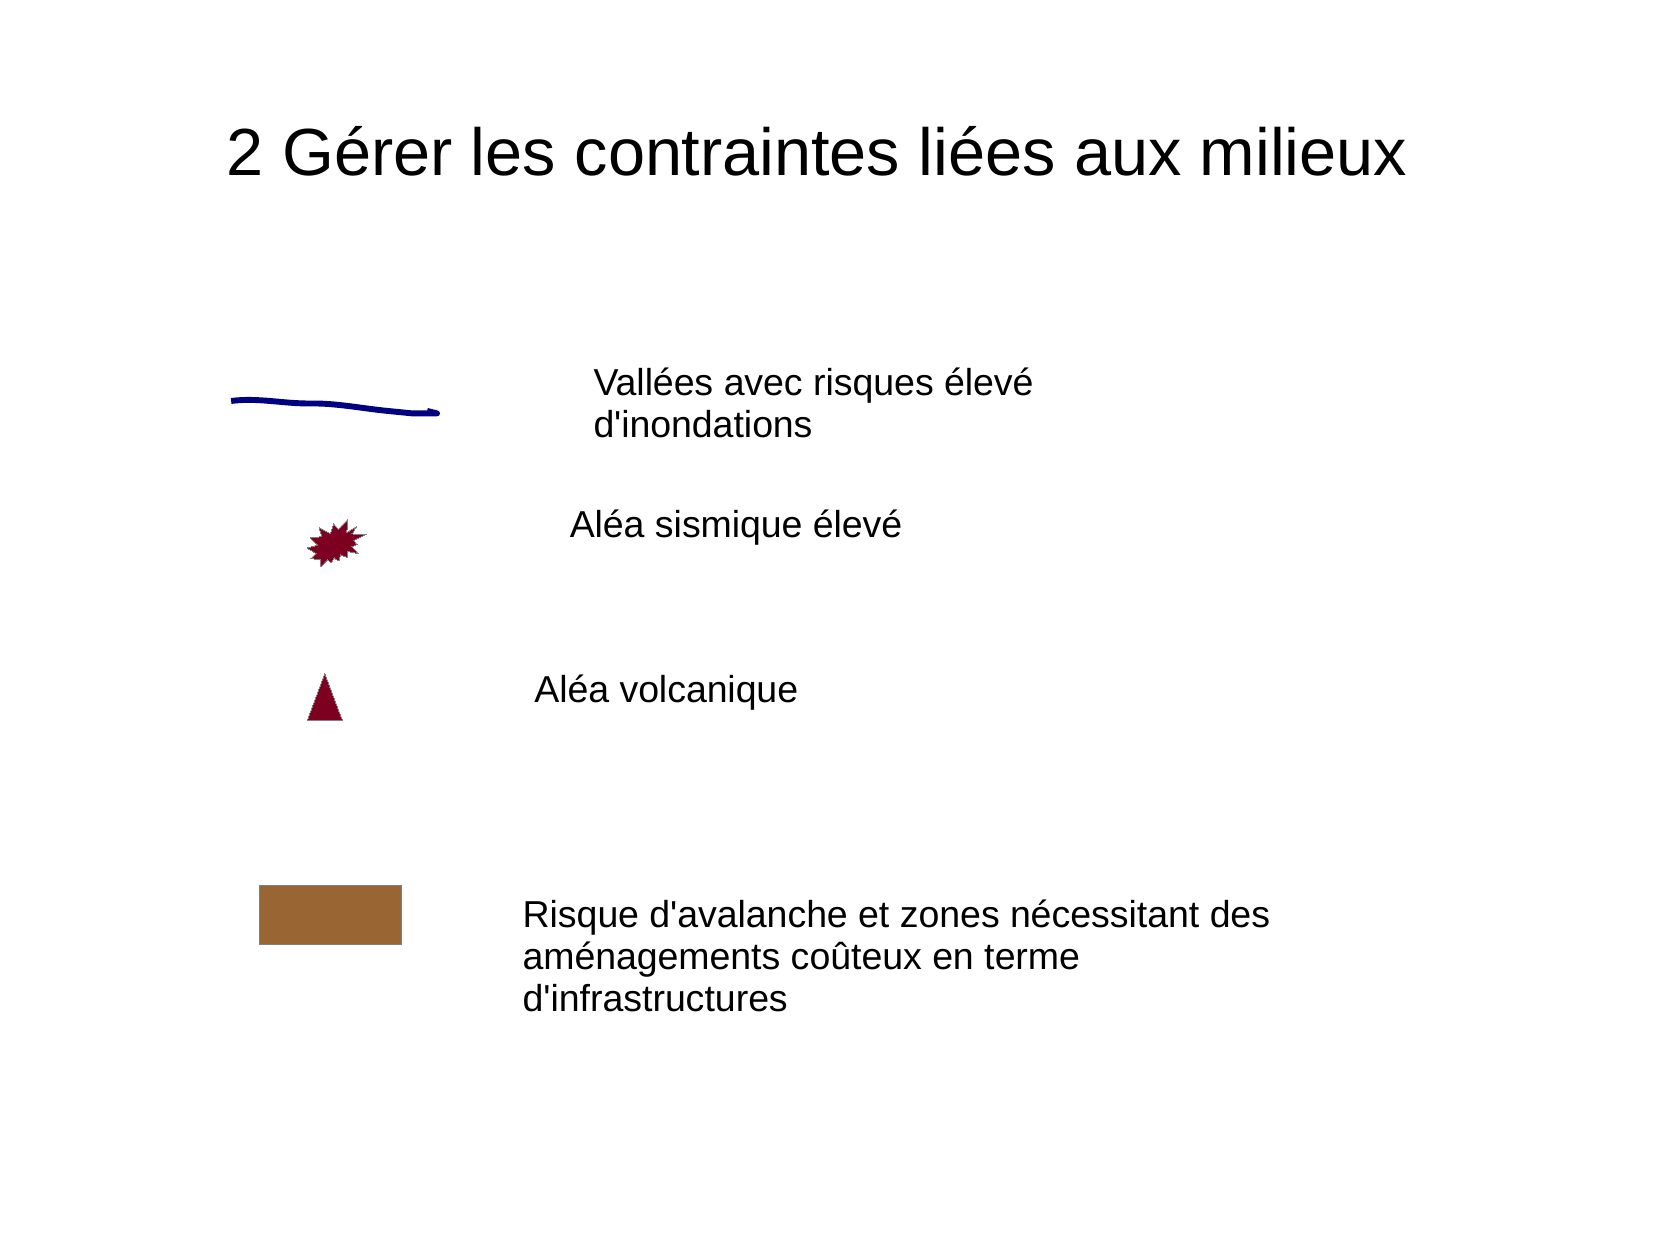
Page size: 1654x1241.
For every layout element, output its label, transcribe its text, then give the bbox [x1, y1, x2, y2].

text_box [259, 885, 402, 945]
subtitle 2 Gérer les contraintes liées aux milieux [82, 49, 1571, 331]
text_box Aléa volcanique [519, 661, 981, 719]
text_box Aléa sismique élevé [555, 496, 1241, 579]
text_box [307, 673, 343, 721]
text_box [307, 519, 367, 567]
text_box Risque d'avalanche et zones nécessitant des aménagements coûteux en terme d'infrastructures [507, 885, 1288, 1027]
text_box Vallées avec risques élevé d'inondations [578, 354, 1075, 454]
